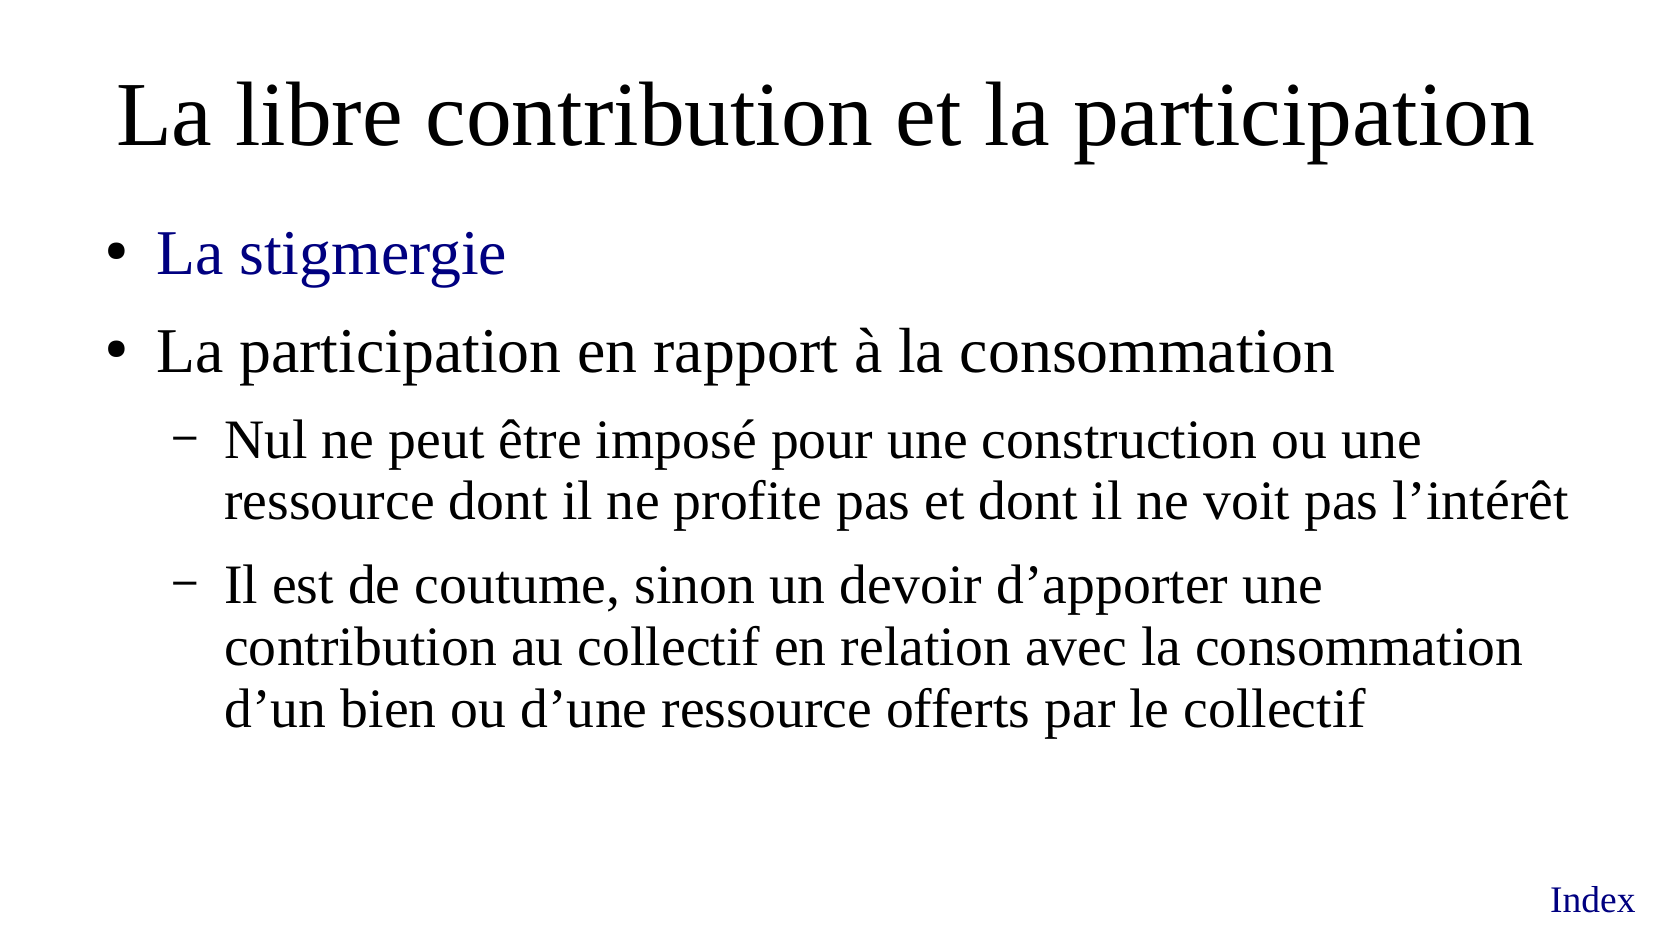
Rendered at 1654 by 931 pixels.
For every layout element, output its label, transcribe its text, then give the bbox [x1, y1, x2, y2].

title La libre contribution et la participation [82, 36, 1571, 193]
list La stigmergie La participation en rapport à la consommation Nul ne peut être imposé pour une construction ou une ressource dont il ne profite pas et dont il ne voit pas l’intérêt Il est de coutume, sinon un devoir d’apporter une contribution au collectif en relation avec la consommation d’un bien ou d’une ressource offerts par le collectif [88, 217, 1577, 757]
